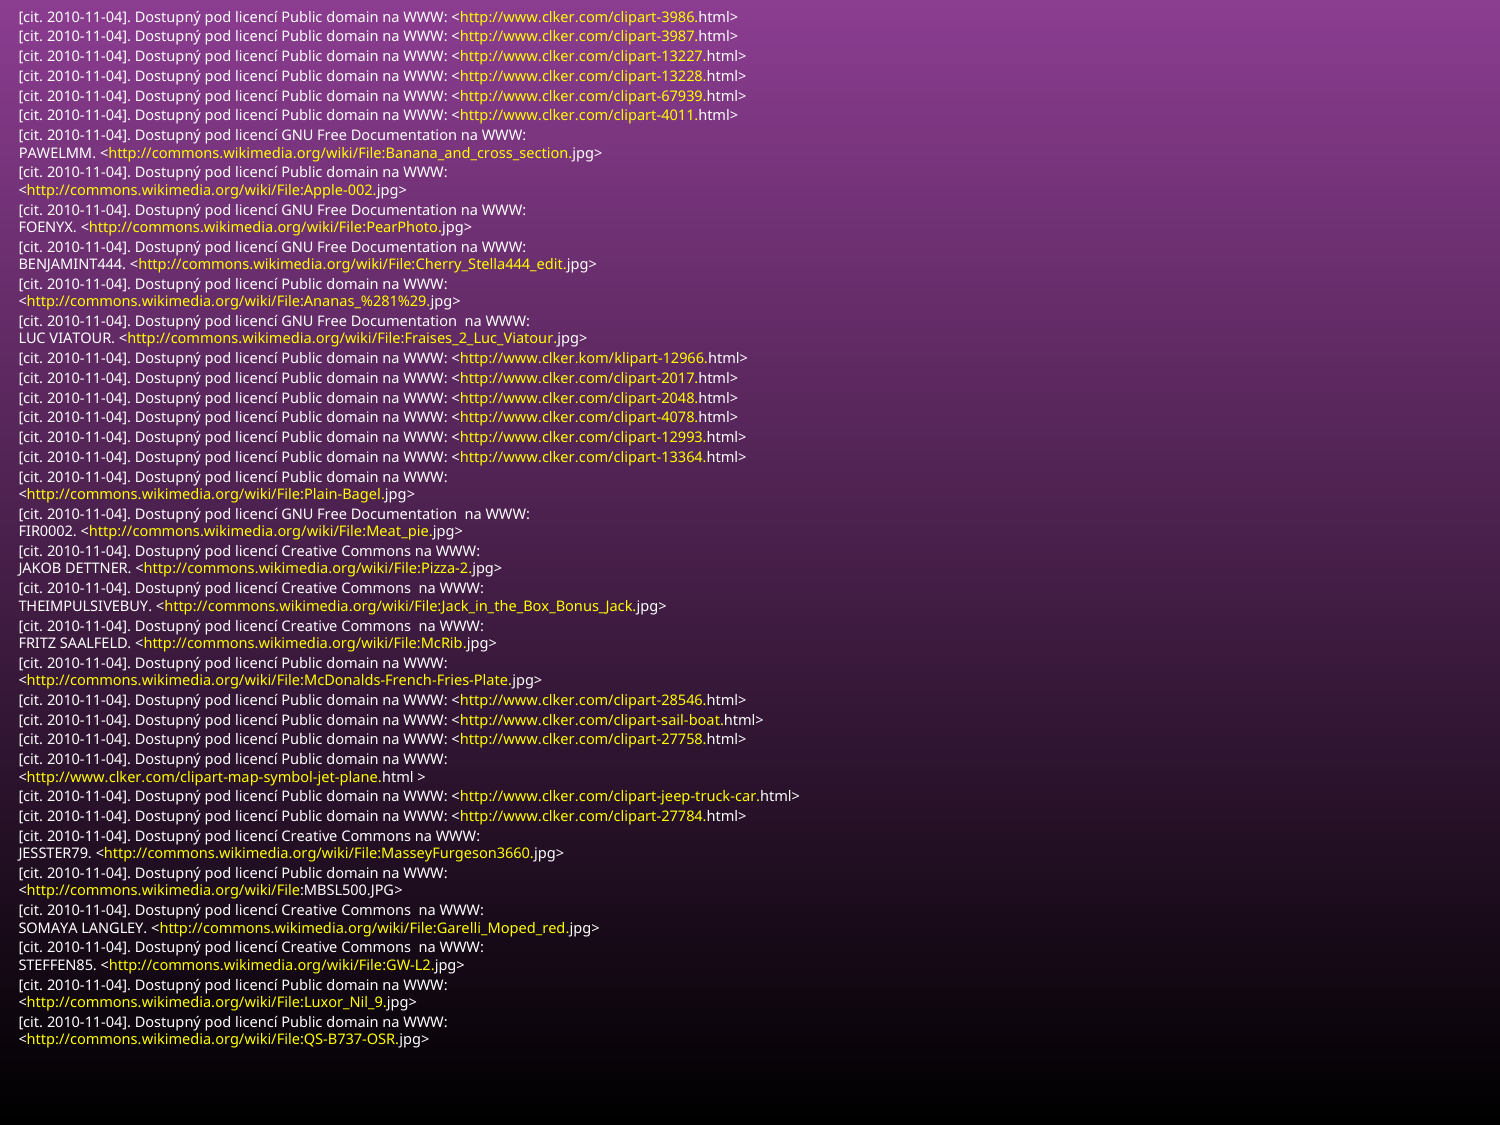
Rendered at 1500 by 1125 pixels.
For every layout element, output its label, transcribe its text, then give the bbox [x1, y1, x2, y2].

text_box [cit. 2010-11-04]. Dostupný pod licencí Public domain na WWW: <http://www.clker.com/clipart-3986.html> [cit. 2010-11-04]. Dostupný pod licencí Public domain na WWW: <http://www.clker.com/clipart-3987.html> [cit. 2010-11-04]. Dostupný pod licencí Public domain na WWW: <http://www.clker.com/clipart-13227.html> [cit. 2010-11-04]. Dostupný pod licencí Public domain na WWW: <http://www.clker.com/clipart-13228.html> [cit. 2010-11-04]. Dostupný pod licencí Public domain na WWW: <http://www.clker.com/clipart-67939.html> [cit. 2010-11-04]. Dostupný pod licencí Public domain na WWW: <http://www.clker.com/clipart-4011.html> [cit. 2010-11-04]. Dostupný pod licencí GNU Free Documentation na WWW: PAWELMM. <http://commons.wikimedia.org/wiki/File:Banana_and_cross_section.jpg> [cit. 2010-11-04]. Dostupný pod licencí Public domain na WWW: <http://commons.wikimedia.org/wiki/File:Apple-002.jpg> [cit. 2010-11-04]. Dostupný pod licencí GNU Free Documentation na WWW: FOENYX. <http://commons.wikimedia.org/wiki/File:PearPhoto.jpg> [cit. 2010-11-04]. Dostupný pod licencí GNU Free Documentation na WWW: BENJAMINT444. <http://commons.wikimedia.org/wiki/File:Cherry_Stella444_edit.jpg> [cit. 2010-11-04]. Dostupný pod licencí Public domain na WWW: <http://commons.wikimedia.org/wiki/File:Ananas_%281%29.jpg> [cit. 2010-11-04]. Dostupný pod licencí GNU Free Documentation na WWW: LUC VIATOUR. <http://commons.wikimedia.org/wiki/File:Fraises_2_Luc_Viatour.jpg> [cit. 2010-11-04]. Dostupný pod licencí Public domain na WWW: <http://www.clker.kom/klipart-12966.html> [cit. 2010-11-04]. Dostupný pod licencí Public domain na WWW: <http://www.clker.com/clipart-2017.html> [cit. 2010-11-04]. Dostupný pod licencí Public domain na WWW: <http://www.clker.com/clipart-2048.html> [cit. 2010-11-04]. Dostupný pod licencí Public domain na WWW: <http://www.clker.com/clipart-4078.html> [cit. 2010-11-04]. Dostupný pod licencí Public domain na WWW: <http://www.clker.com/clipart-12993.html> [cit. 2010-11-04]. Dostupný pod licencí Public domain na WWW: <http://www.clker.com/clipart-13364.html> [cit. 2010-11-04]. Dostupný pod licencí Public domain na WWW: <http://commons.wikimedia.org/wiki/File:Plain-Bagel.jpg> [cit. 2010-11-04]. Dostupný pod licencí GNU Free Documentation na WWW: FIR0002. <http://commons.wikimedia.org/wiki/File:Meat_pie.jpg> [cit. 2010-11-04]. Dostupný pod licencí Creative Commons na WWW: JAKOB DETTNER. <http://commons.wikimedia.org/wiki/File:Pizza-2.jpg> [cit. 2010-11-04]. Dostupný pod licencí Creative Commons na WWW: THEIMPULSIVEBUY. <http://commons.wikimedia.org/wiki/File:Jack_in_the_Box_Bonus_Jack.jpg> [cit. 2010-11-04]. Dostupný pod licencí Creative Commons na WWW: FRITZ SAALFELD. <http://commons.wikimedia.org/wiki/File:McRib.jpg> [cit. 2010-11-04]. Dostupný pod licencí Public domain na WWW: <http://commons.wikimedia.org/wiki/File:McDonalds-French-Fries-Plate.jpg> [cit. 2010-11-04]. Dostupný pod licencí Public domain na WWW: <http://www.clker.com/clipart-28546.html> [cit. 2010-11-04]. Dostupný pod licencí Public domain na WWW: <http://www.clker.com/clipart-sail-boat.html> [cit. 2010-11-04]. Dostupný pod licencí Public domain na WWW: <http://www.clker.com/clipart-27758.html> [cit. 2010-11-04]. Dostupný pod licencí Public domain na WWW: <http://www.clker.com/clipart-map-symbol-jet-plane.html > [cit. 2010-11-04]. Dostupný pod licencí Public domain na WWW: <http://www.clker.com/clipart-jeep-truck-car.html> [cit. 2010-11-04]. Dostupný pod licencí Public domain na WWW: <http://www.clker.com/clipart-27784.html> [cit. 2010-11-04]. Dostupný pod licencí Creative Commons na WWW: JESSTER79. <http://commons.wikimedia.org/wiki/File:MasseyFurgeson3660.jpg> [cit. 2010-11-04]. Dostupný pod licencí Public domain na WWW: <http://commons.wikimedia.org/wiki/File:MBSL500.JPG> [cit. 2010-11-04]. Dostupný pod licencí Creative Commons na WWW: SOMAYA LANGLEY. <http://commons.wikimedia.org/wiki/File:Garelli_Moped_red.jpg> [cit. 2010-11-04]. Dostupný pod licencí Creative Commons na WWW: STEFFEN85. <http://commons.wikimedia.org/wiki/File:GW-L2.jpg> [cit. 2010-11-04]. Dostupný pod licencí Public domain na WWW: <http://commons.wikimedia.org/wiki/File:Luxor_Nil_9.jpg> [cit. 2010-11-04]. Dostupný pod licencí Public domain na WWW: <http://commons.wikimedia.org/wiki/File:QS-B737-OSR.jpg> [0, 0, 1500, 1058]
